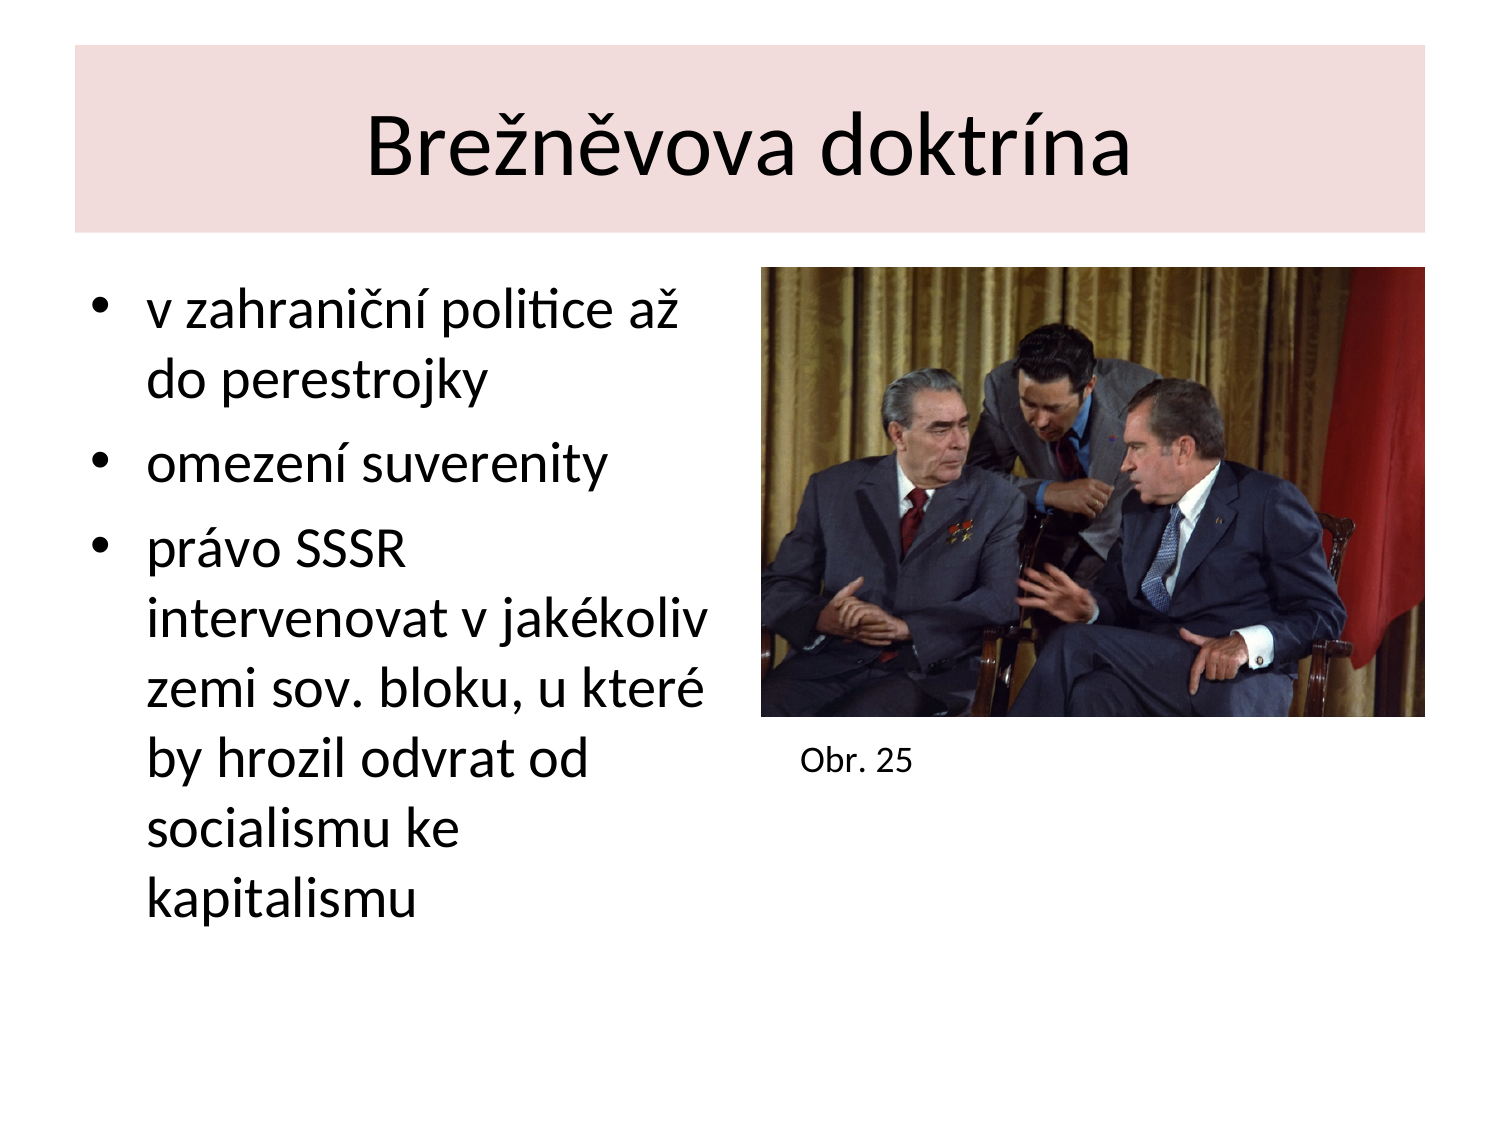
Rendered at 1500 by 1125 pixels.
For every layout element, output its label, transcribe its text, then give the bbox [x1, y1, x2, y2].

list v zahraniční politice až do perestrojky omezení suverenity právo SSSR intervenovat v jakékoliv zemi sov. bloku, u které by hrozil odvrat od socialismu ke kapitalismu [75, 262, 738, 1006]
title Brežněvova doktrína [75, 45, 1426, 233]
text_box [761, 267, 1425, 717]
text_box Obr. 25 [785, 727, 998, 834]
